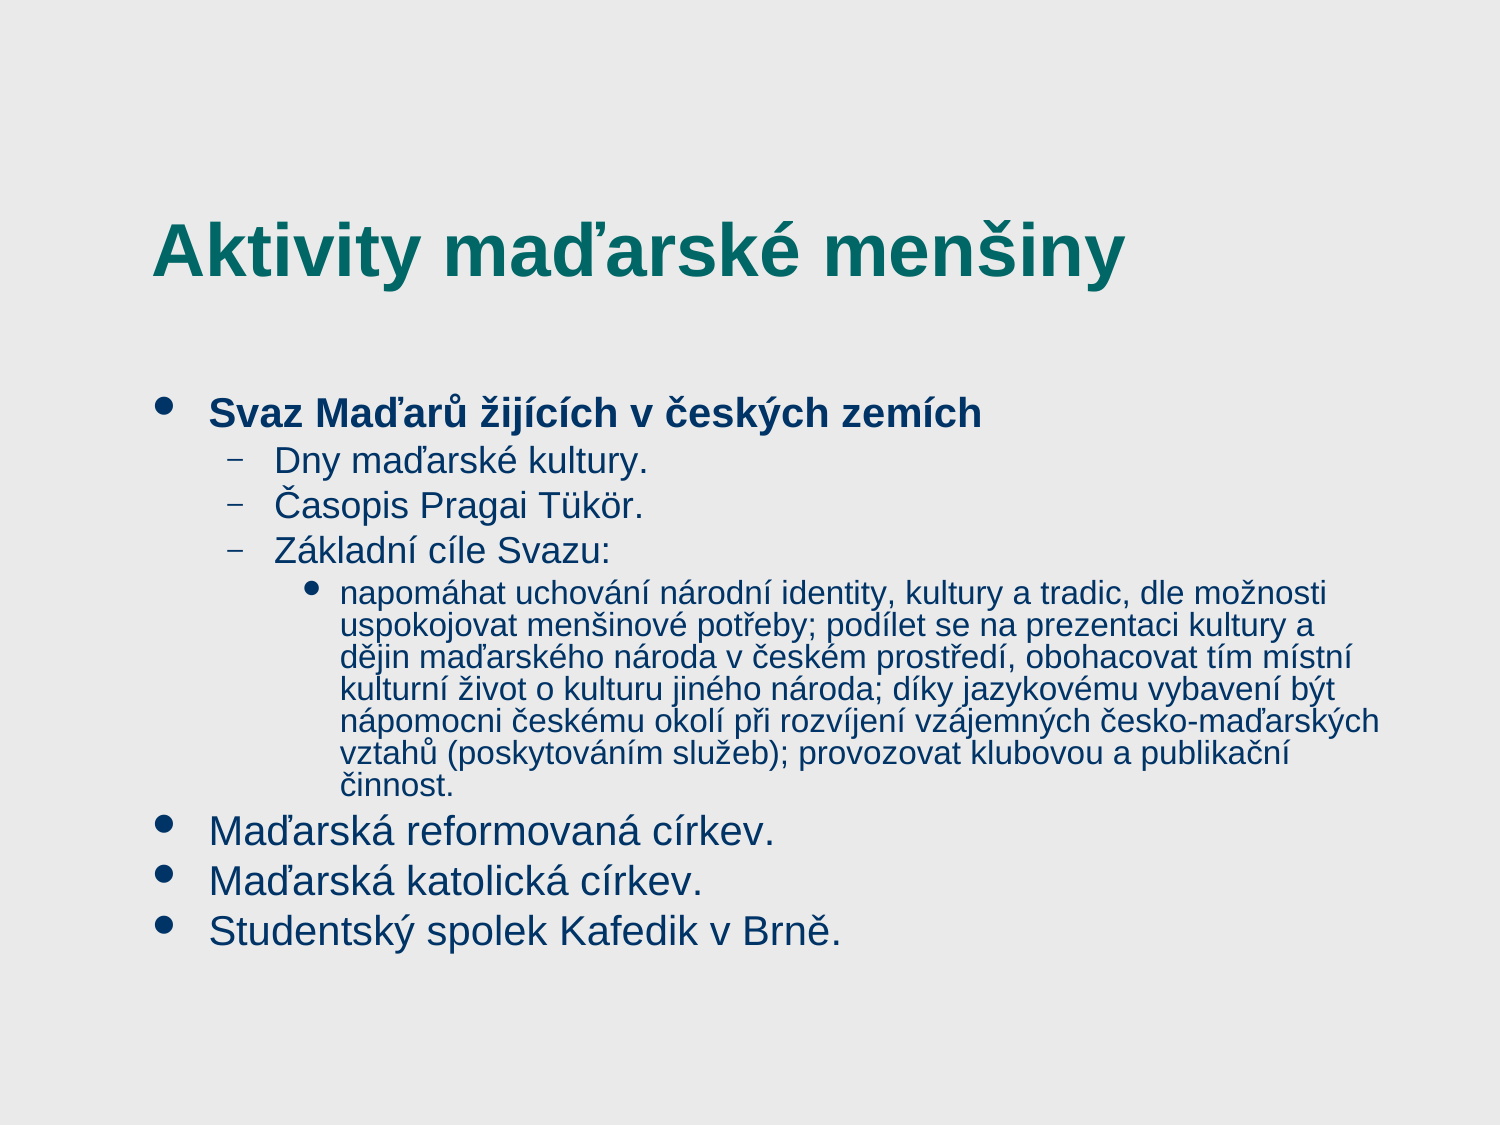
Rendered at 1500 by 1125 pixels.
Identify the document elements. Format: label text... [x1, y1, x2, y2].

list Svaz Maďarů žijících v českých zemích Dny maďarské kultury. Časopis Pragai Tükör. Základní cíle Svazu: napomáhat uchování národní identity, kultury a tradic, dle možnosti uspokojovat menšinové potřeby; podílet se na prezentaci kultury a dějin maďarského národa v českém prostředí, obohacovat tím místní kulturní život o kulturu jiného národa; díky jazykovému vybavení být nápomocni českému okolí při rozvíjení vzájemných česko-maďarských vztahů (poskytováním služeb); provozovat klubovou a publikační činnost. Maďarská reformovaná církev. Maďarská katolická církev. Studentský spolek Kafedik v Brně. [137, 387, 1400, 1012]
title Aktivity maďarské menšiny [136, 136, 1414, 301]
